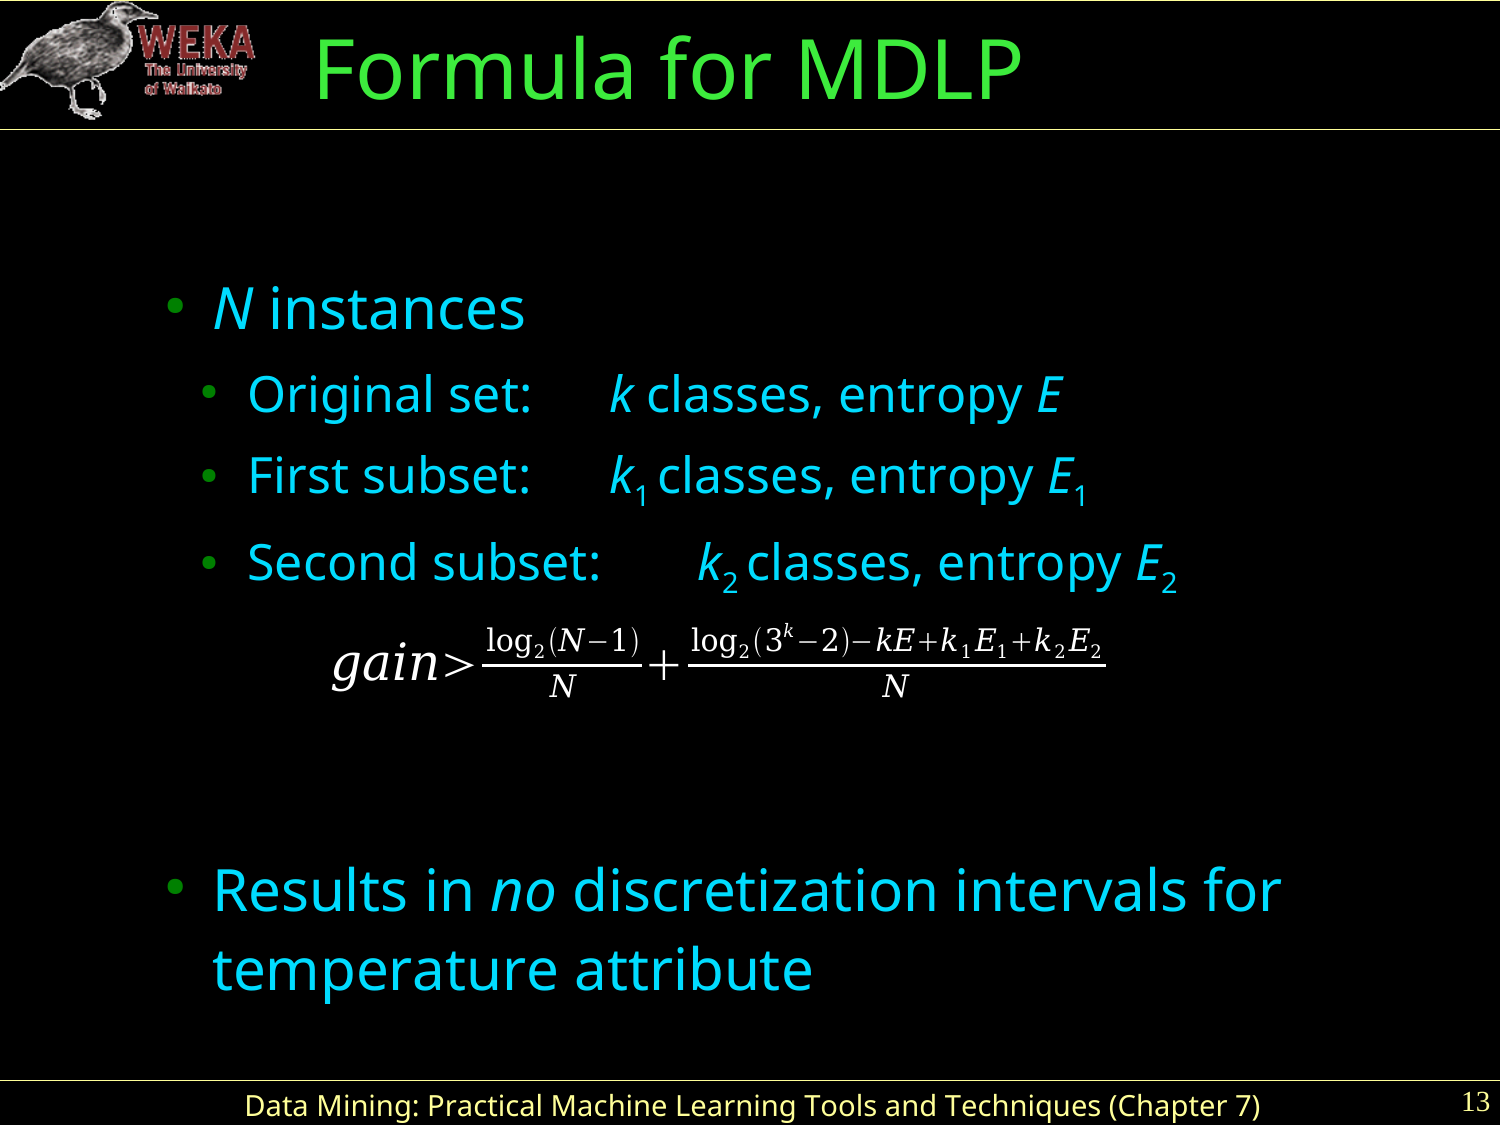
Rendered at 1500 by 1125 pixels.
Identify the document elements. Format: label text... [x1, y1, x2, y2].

picture [0, 1, 266, 129]
chart [324, 619, 1113, 705]
title Formula for MDLP [297, 0, 1500, 148]
text_box N instances Original set: k classes, entropy E First subset: k1 classes, entropy E1 Second subset: k2 classes, entropy E2 Results in no discretization intervals for temperature attribute [149, 260, 1388, 936]
